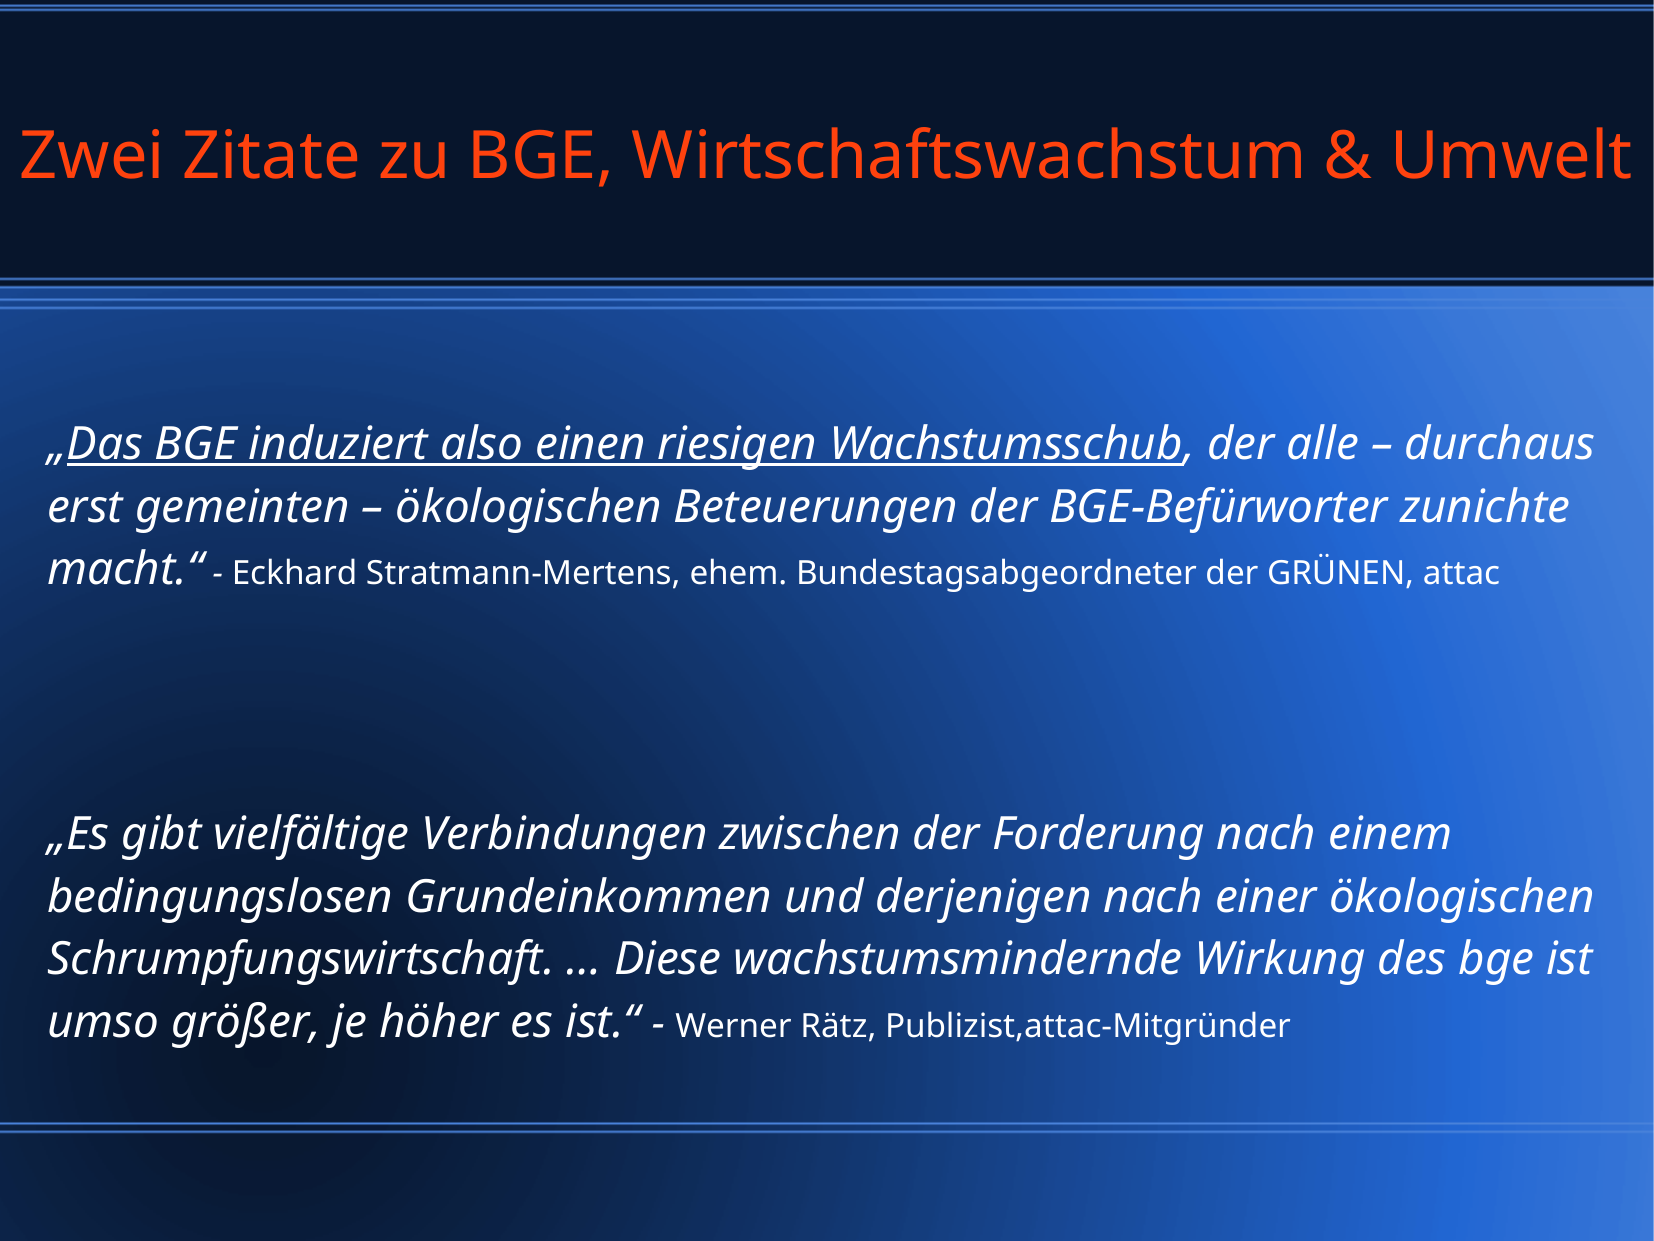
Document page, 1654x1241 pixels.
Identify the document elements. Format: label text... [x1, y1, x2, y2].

picture [0, 257, 1654, 1241]
list „Das BGE induziert also einen riesigen Wachstumsschub, der alle – durchaus erst gemeinten – ökologischen Beteuerungen der BGE-Befürworter zunichte macht.“ - Eckhard Stratmann-Mertens, ehem. Bundestagsabgeordneter der GRÜNEN, attac „Es gibt vielfältige Verbindungen zwischen der Forderung nach einem bedingungslosen Grundeinkommen und derjenigen nach einer ökologischen Schrumpfungswirtschaft. … Diese wachstumsmindernde Wirkung des bge ist umso größer, je höher es ist.“ - Werner Rätz, Publizist,attac-Mitgründer [47, 290, 1630, 1099]
title Zwei Zitate zu BGE, Wirtschaftswachstum & Umwelt [0, 49, 1654, 257]
picture [0, 0, 1654, 49]
